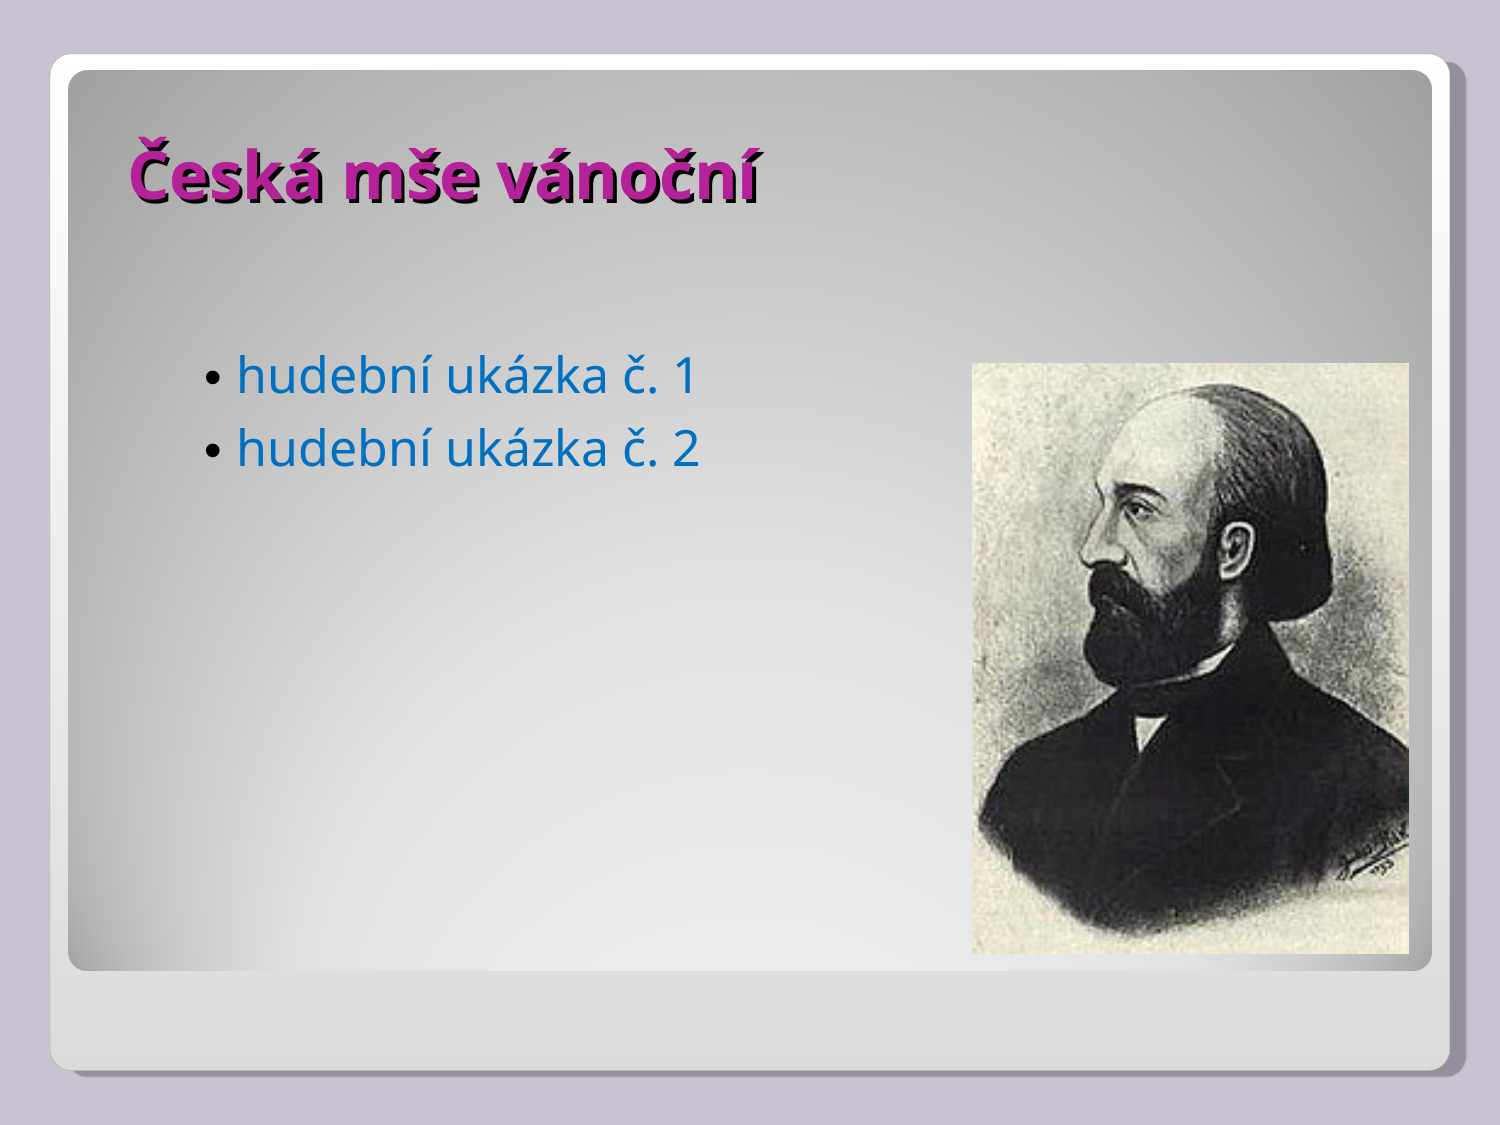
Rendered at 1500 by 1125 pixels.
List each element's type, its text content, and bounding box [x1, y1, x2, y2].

picture [67, 69, 1433, 972]
list hudební ukázka č. 1 hudební ukázka č. 2 [117, 328, 1429, 966]
text_box Česká mše vánoční [112, 125, 928, 221]
